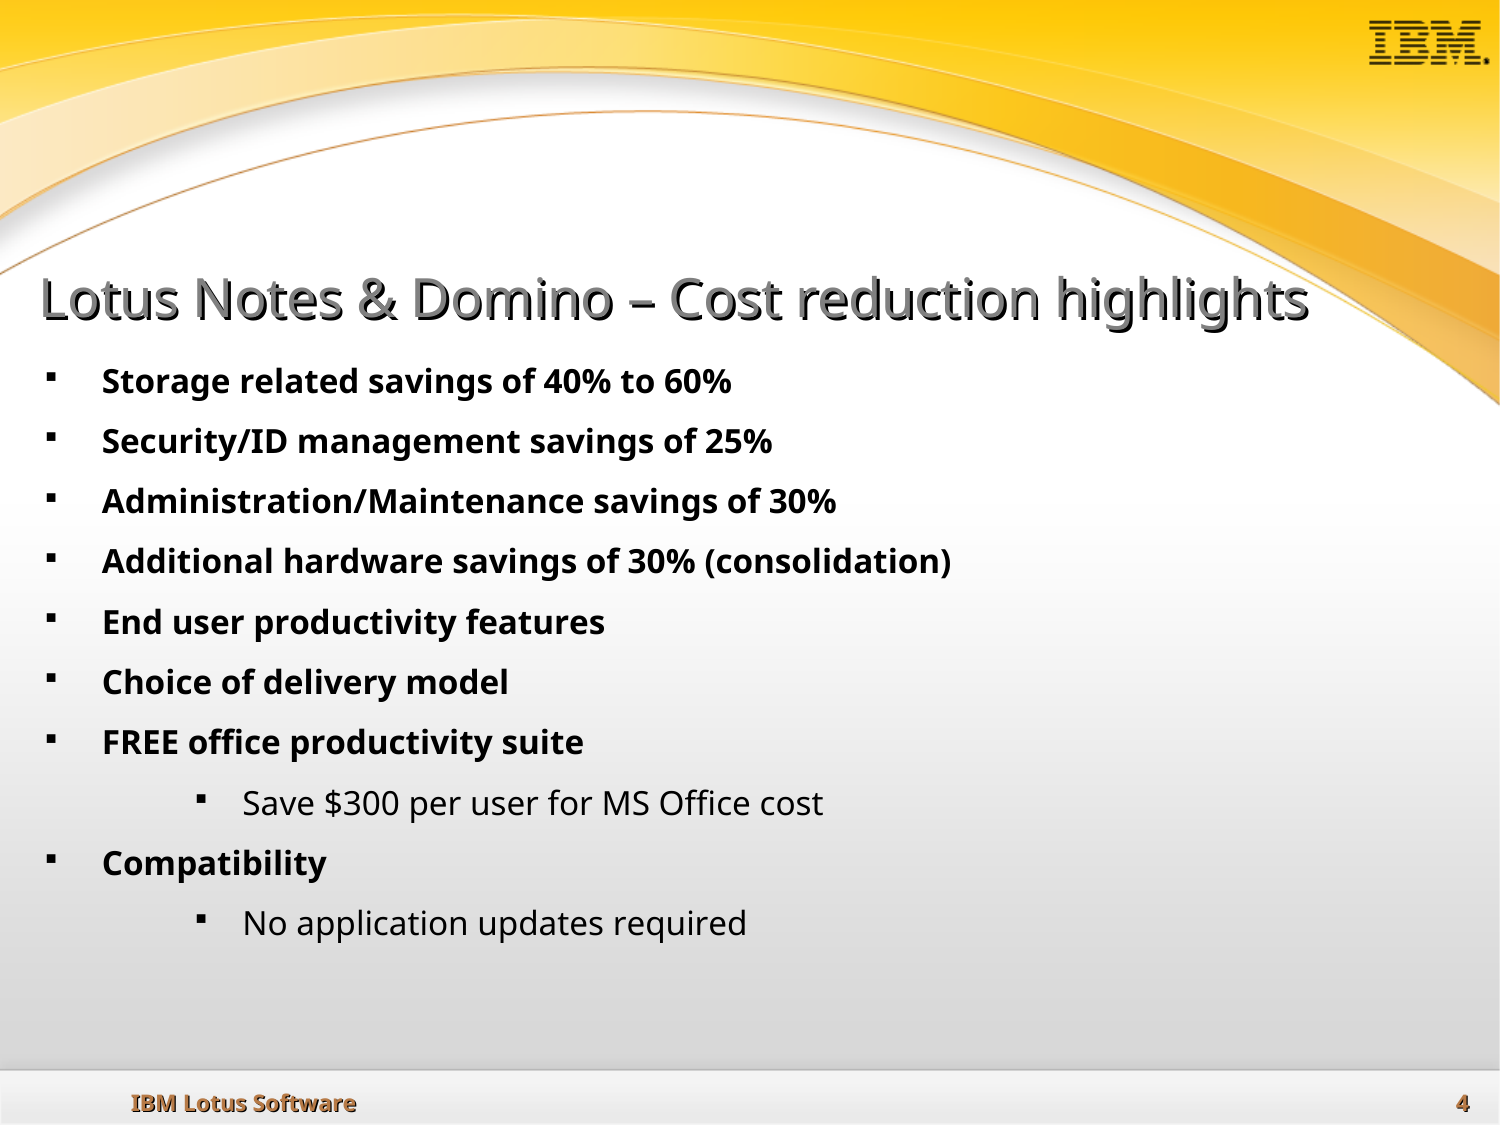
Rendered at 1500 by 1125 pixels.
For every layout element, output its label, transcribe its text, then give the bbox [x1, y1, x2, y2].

title Lotus Notes & Domino – Cost reduction highlights [23, 254, 1463, 336]
list Storage related savings of 40% to 60% Security/ID management savings of 25% Administration/Maintenance savings of 30% Additional hardware savings of 30% (consolidation) End user productivity features Choice of delivery model FREE office productivity suite Save $300 per user for MS Office cost Compatibility No application updates required [45, 359, 1470, 1125]
picture [0, 0, 1500, 1125]
footer IBM Lotus Software [115, 1079, 679, 1125]
